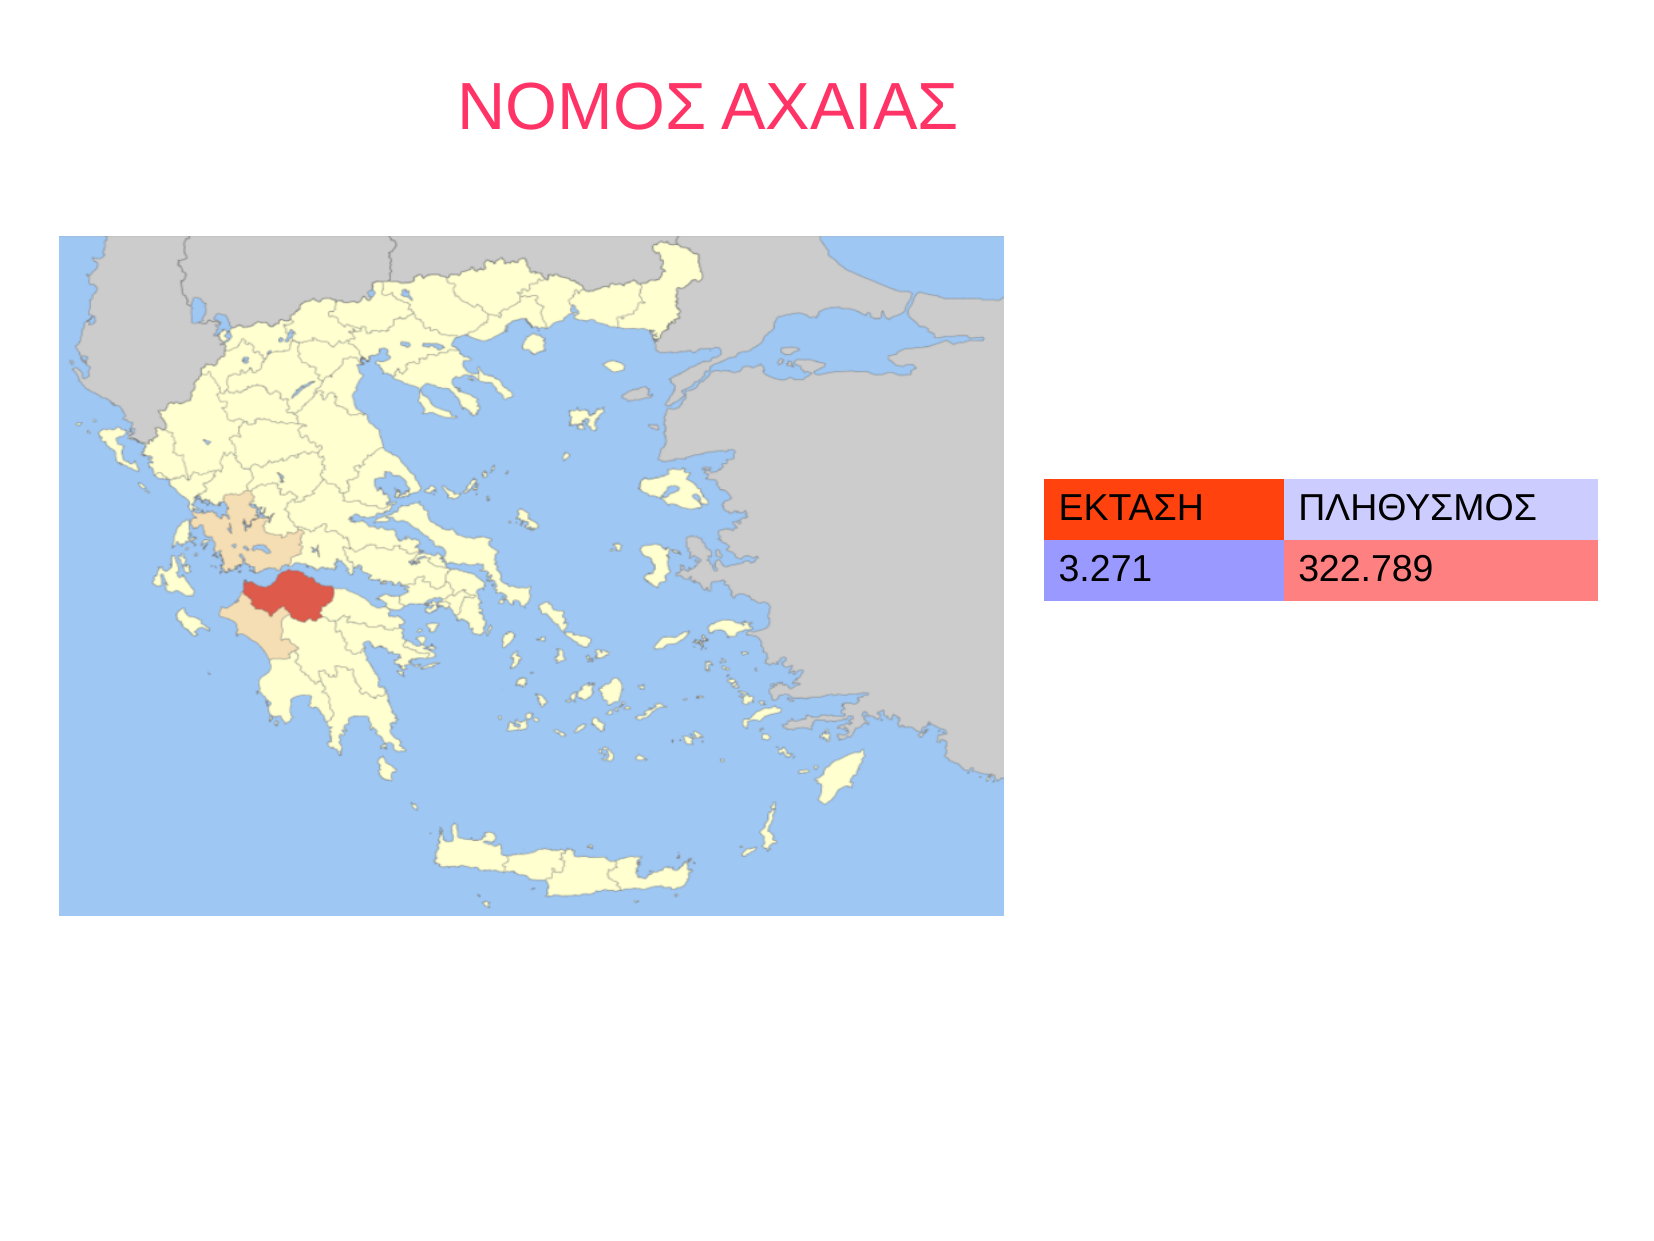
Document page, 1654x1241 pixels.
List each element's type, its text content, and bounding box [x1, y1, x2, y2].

table_header ΕΚΤΑΣΗ [1044, 479, 1284, 540]
picture [59, 236, 1004, 916]
table_header ΠΛΗΘΥΣΜΟΣ [1284, 479, 1598, 540]
table_cell 3.271 [1044, 540, 1284, 601]
table_cell 322.789 [1284, 540, 1598, 601]
text_box ΝΟΜΟΣ ΑΧΑΙΑΣ [442, 62, 986, 152]
